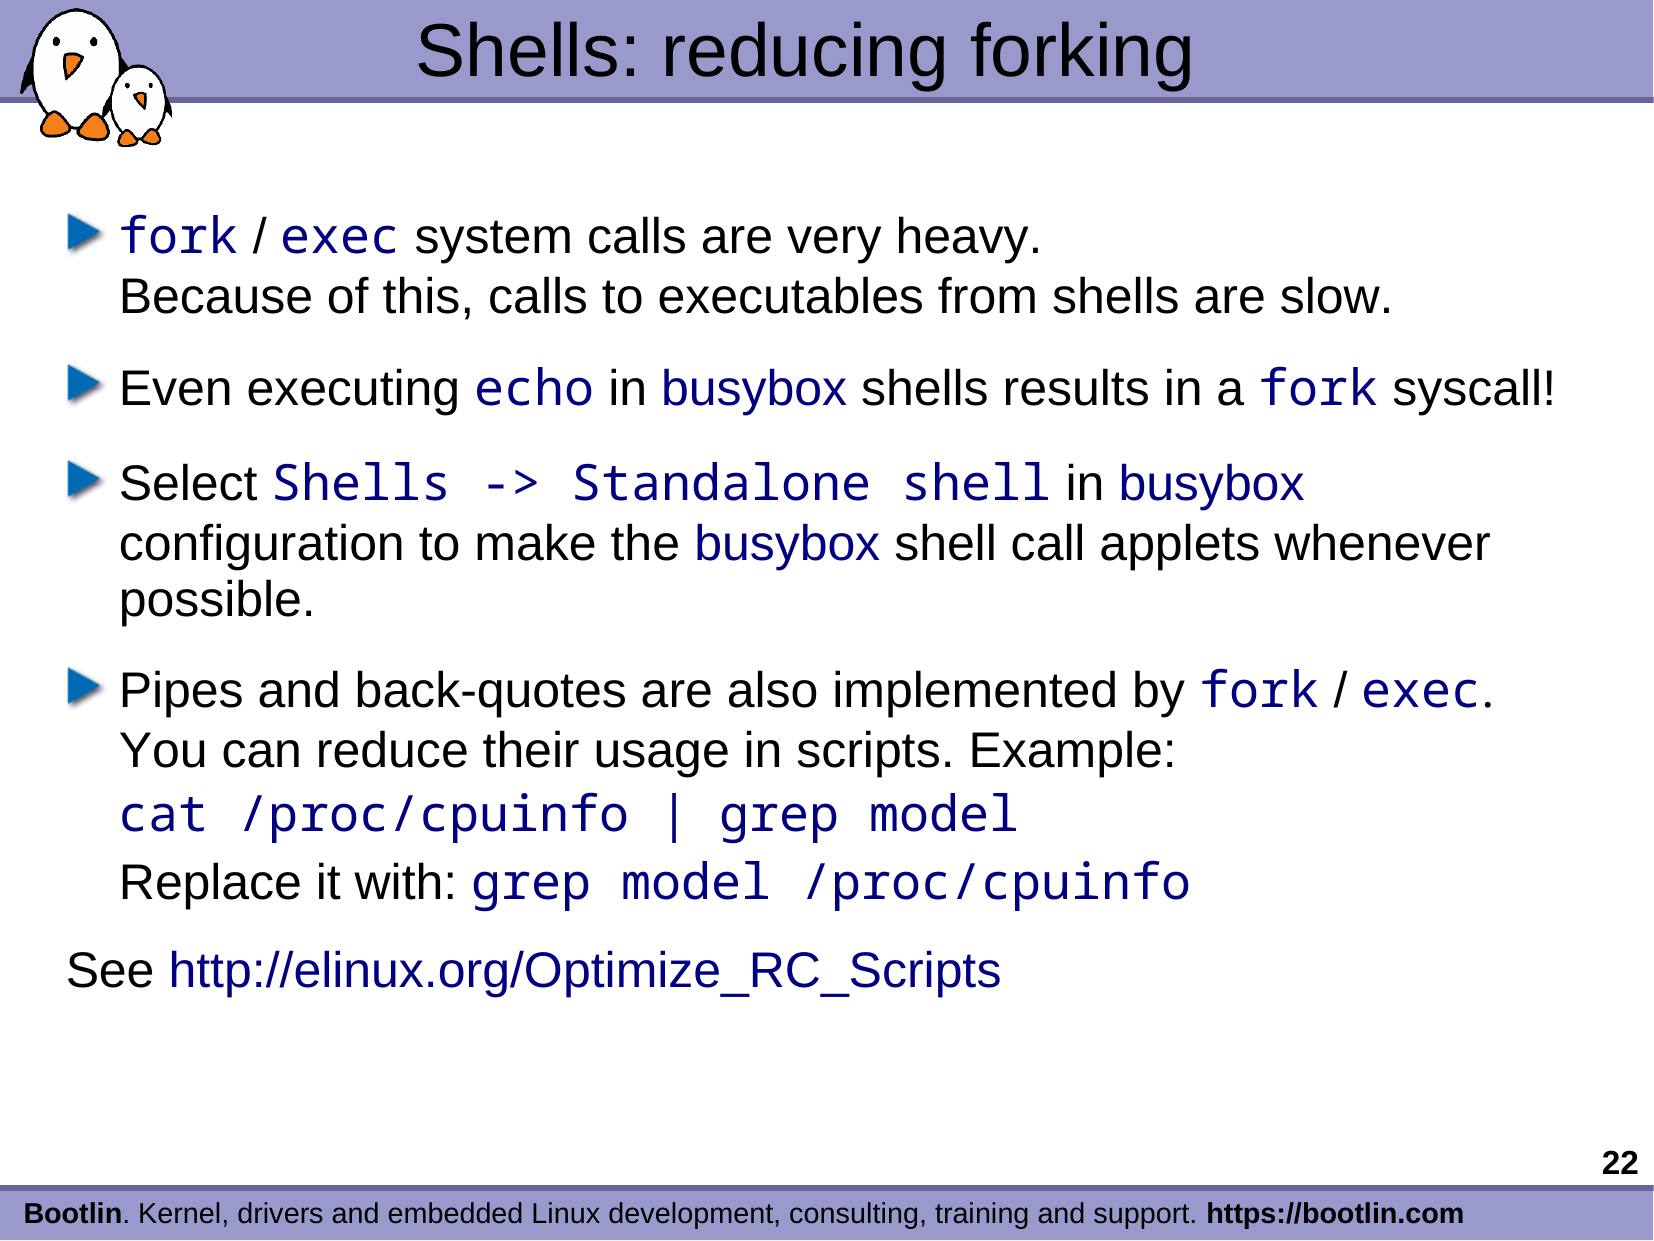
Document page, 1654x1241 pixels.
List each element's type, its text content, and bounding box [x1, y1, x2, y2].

list fork / exec system calls are very heavy. Because of this, calls to executables from shells are slow. Even executing echo in busybox shells results in a fork syscall! Select Shells -> Standalone shell in busybox configuration to make the busybox shell call applets whenever possible. Pipes and back-quotes are also implemented by fork / exec. You can reduce their usage in scripts. Example: cat /proc/cpuinfo | grep model Replace it with: grep model /proc/cpuinfo See http://elinux.org/Optimize_RC_Scripts [48, 200, 1576, 1050]
title Shells: reducing forking [60, 0, 1551, 100]
picture [20, 8, 172, 147]
